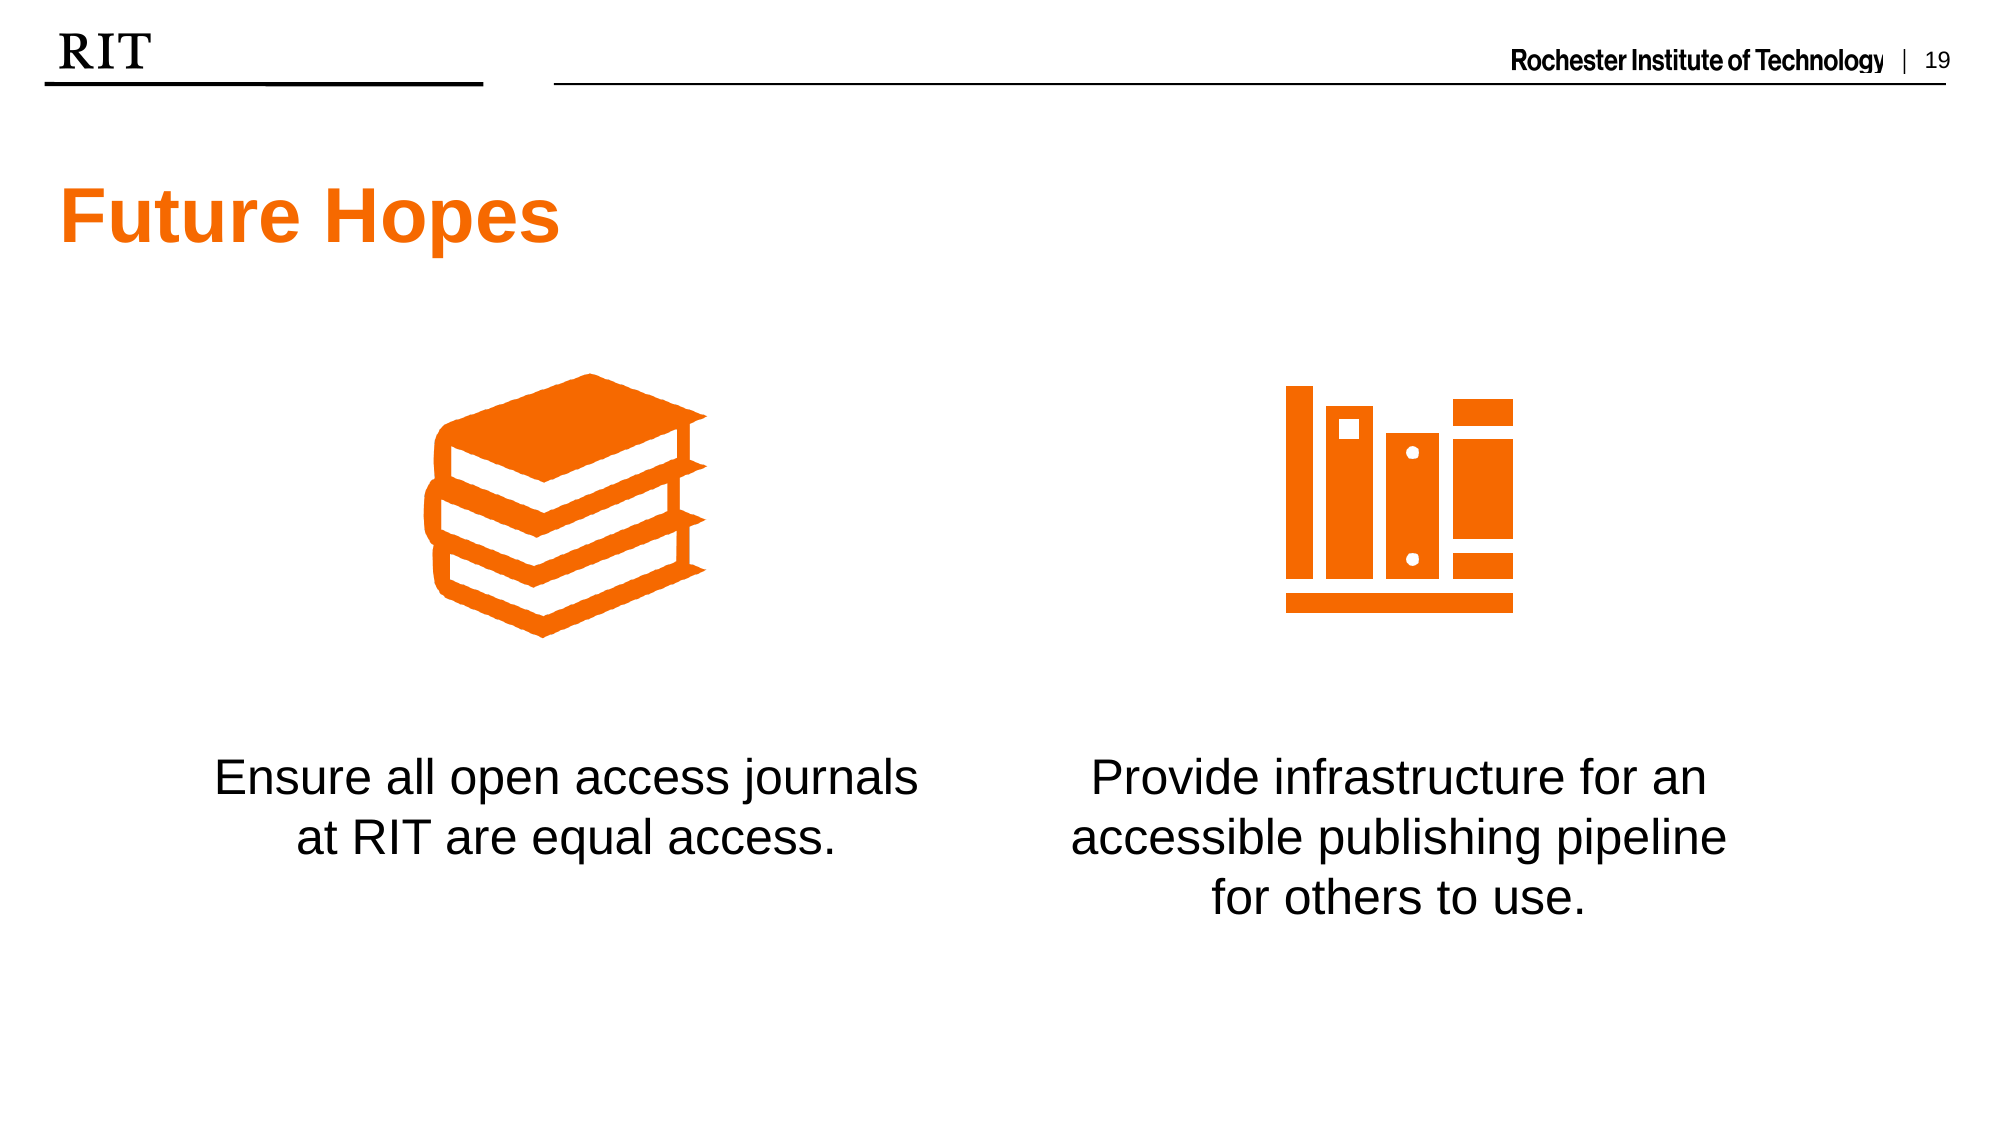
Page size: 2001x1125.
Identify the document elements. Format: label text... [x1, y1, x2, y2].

text_box Future Hopes [44, 157, 1946, 272]
picture [58, 32, 151, 69]
text_box [1239, 339, 1559, 659]
text_box [405, 345, 725, 665]
picture [1512, 49, 1883, 73]
text_box Provide infrastructure for an accessible publishing pipeline for others to use. [1044, 744, 1754, 915]
text_box Ensure all open access journals at RIT are equal access. [212, 744, 921, 915]
